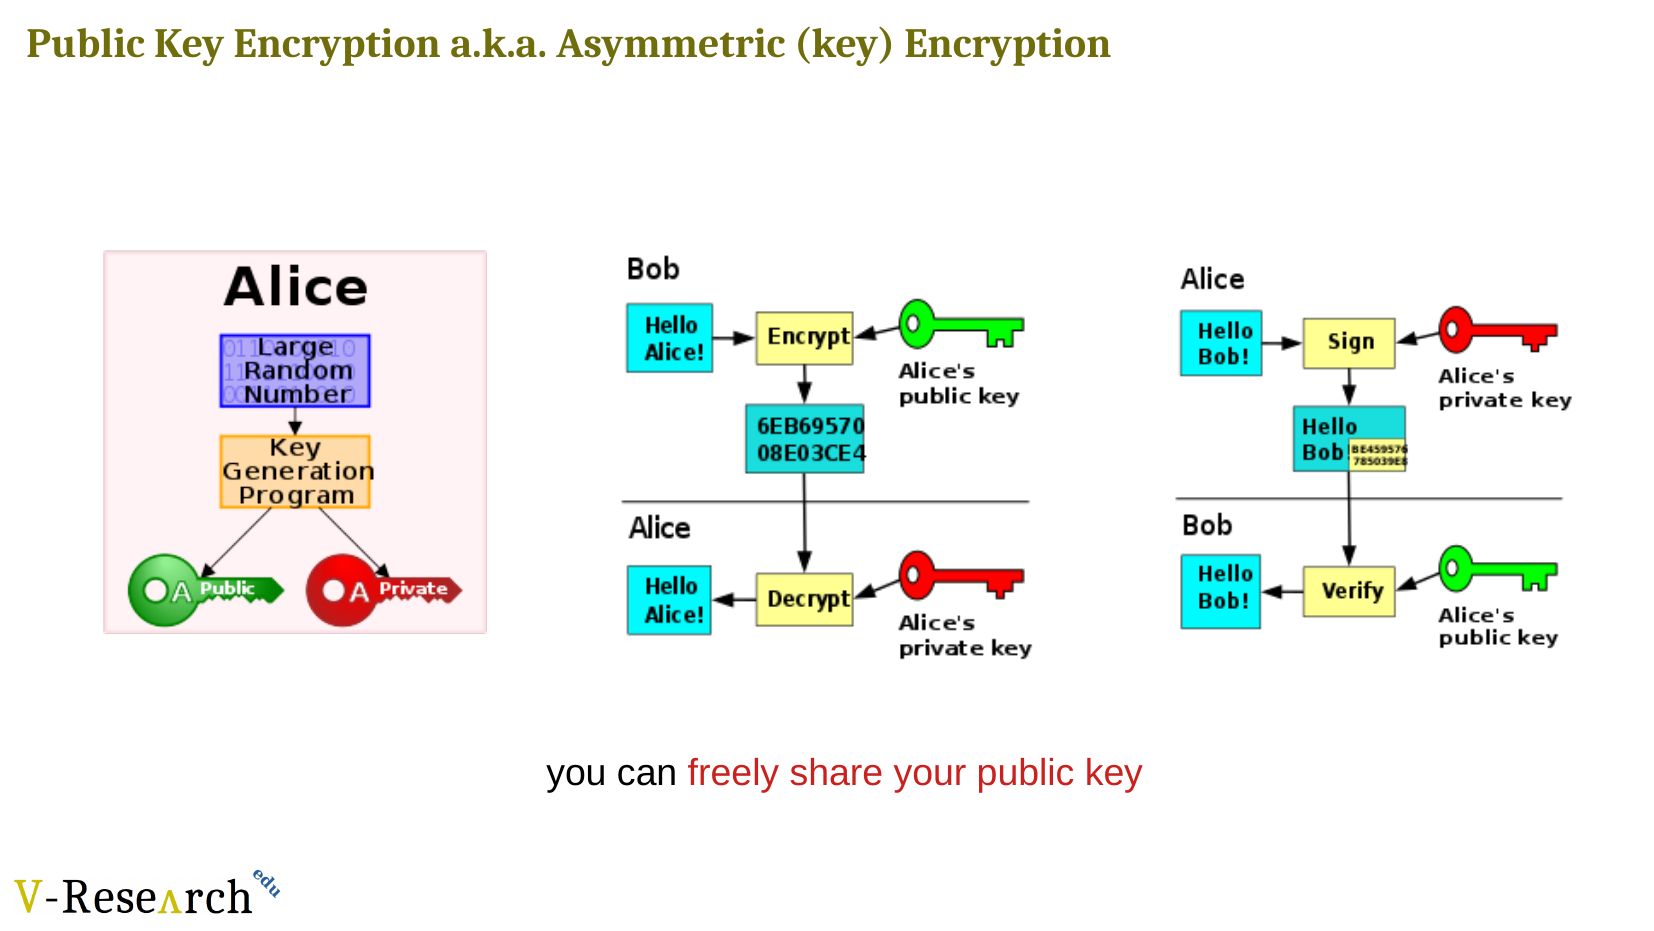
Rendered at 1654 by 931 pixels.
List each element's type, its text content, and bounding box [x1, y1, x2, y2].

text_box edu [222, 847, 333, 931]
picture [1157, 250, 1584, 667]
text_box you can freely share your public key [531, 744, 1205, 801]
text_box Public Key Encryption a.k.a. Asymmetric (key) Encryption [11, 12, 1193, 77]
picture [602, 240, 1052, 680]
picture [82, 229, 509, 656]
picture [11, 876, 255, 916]
